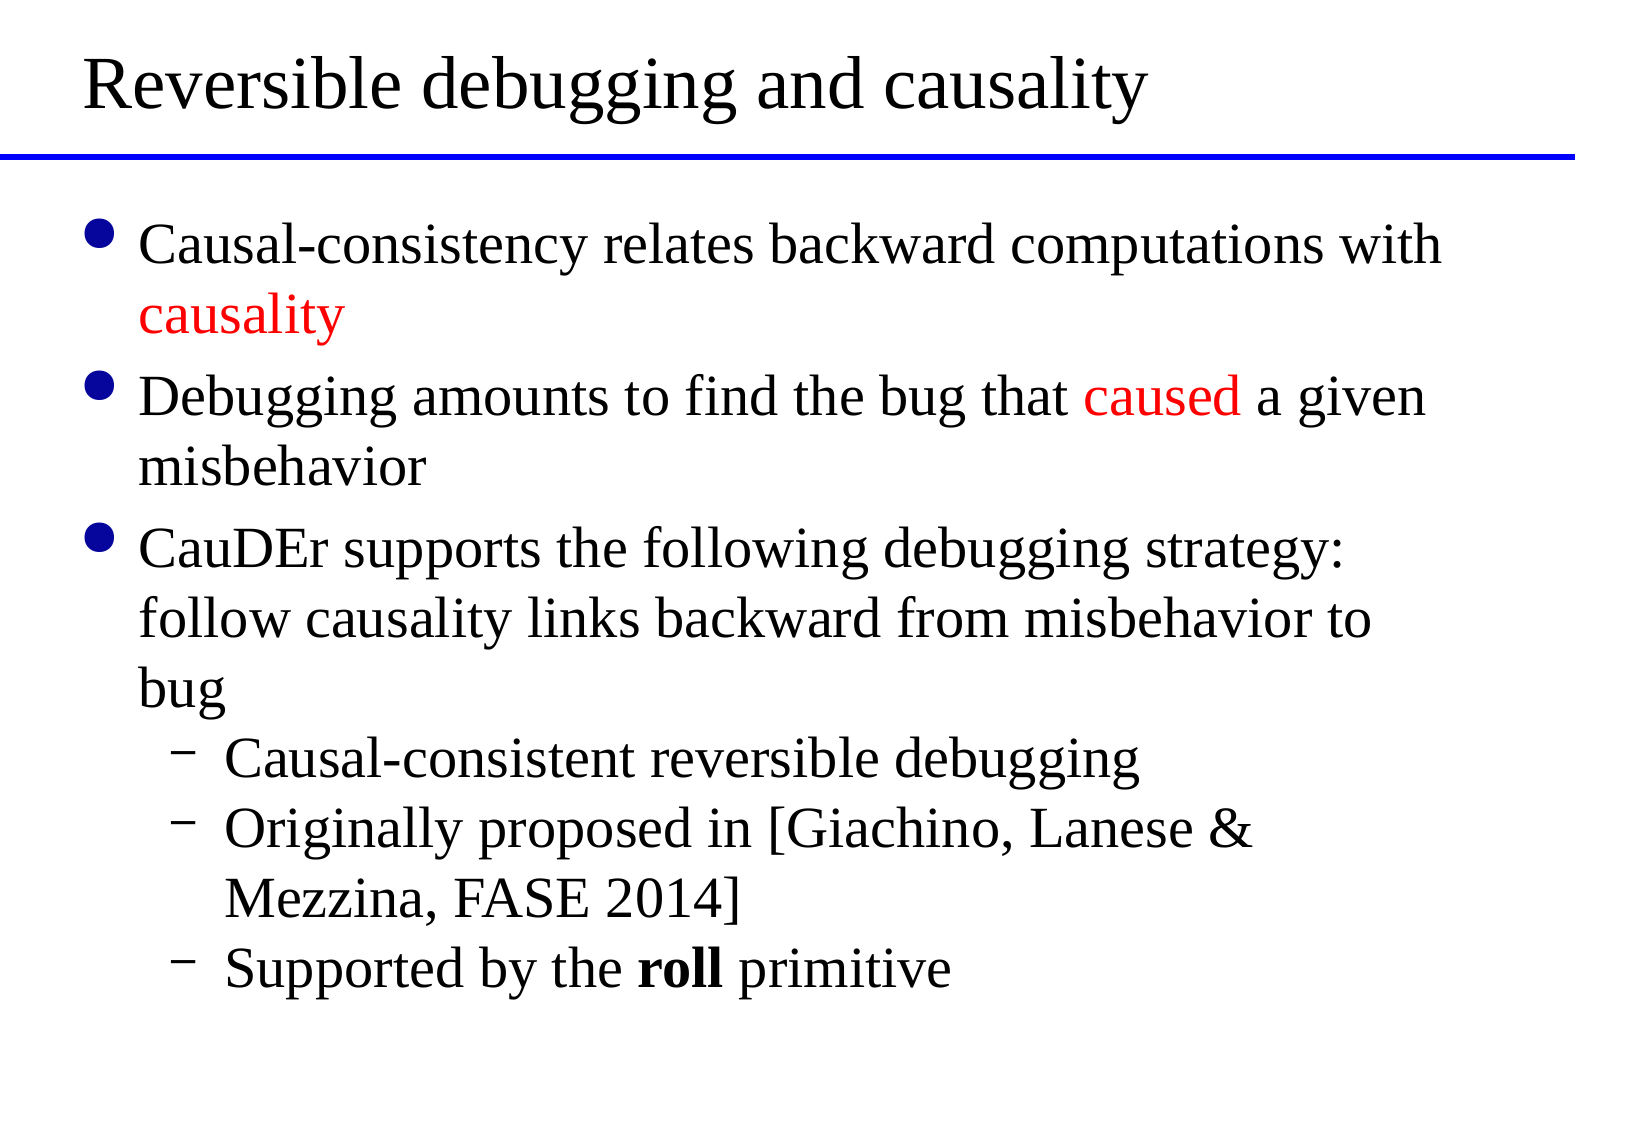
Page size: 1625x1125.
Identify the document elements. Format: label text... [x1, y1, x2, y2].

list Causal-consistency relates backward computations with causality Debugging amounts to find the bug that caused a given misbehavior CauDEr supports the following debugging strategy: follow causality links backward from misbehavior to bug Causal-consistent reversible debugging Originally proposed in [Giachino, Lanese & Mezzina, FASE 2014] Supported by the roll primitive [67, 198, 1478, 1061]
title Reversible debugging and causality [67, 27, 1544, 131]
